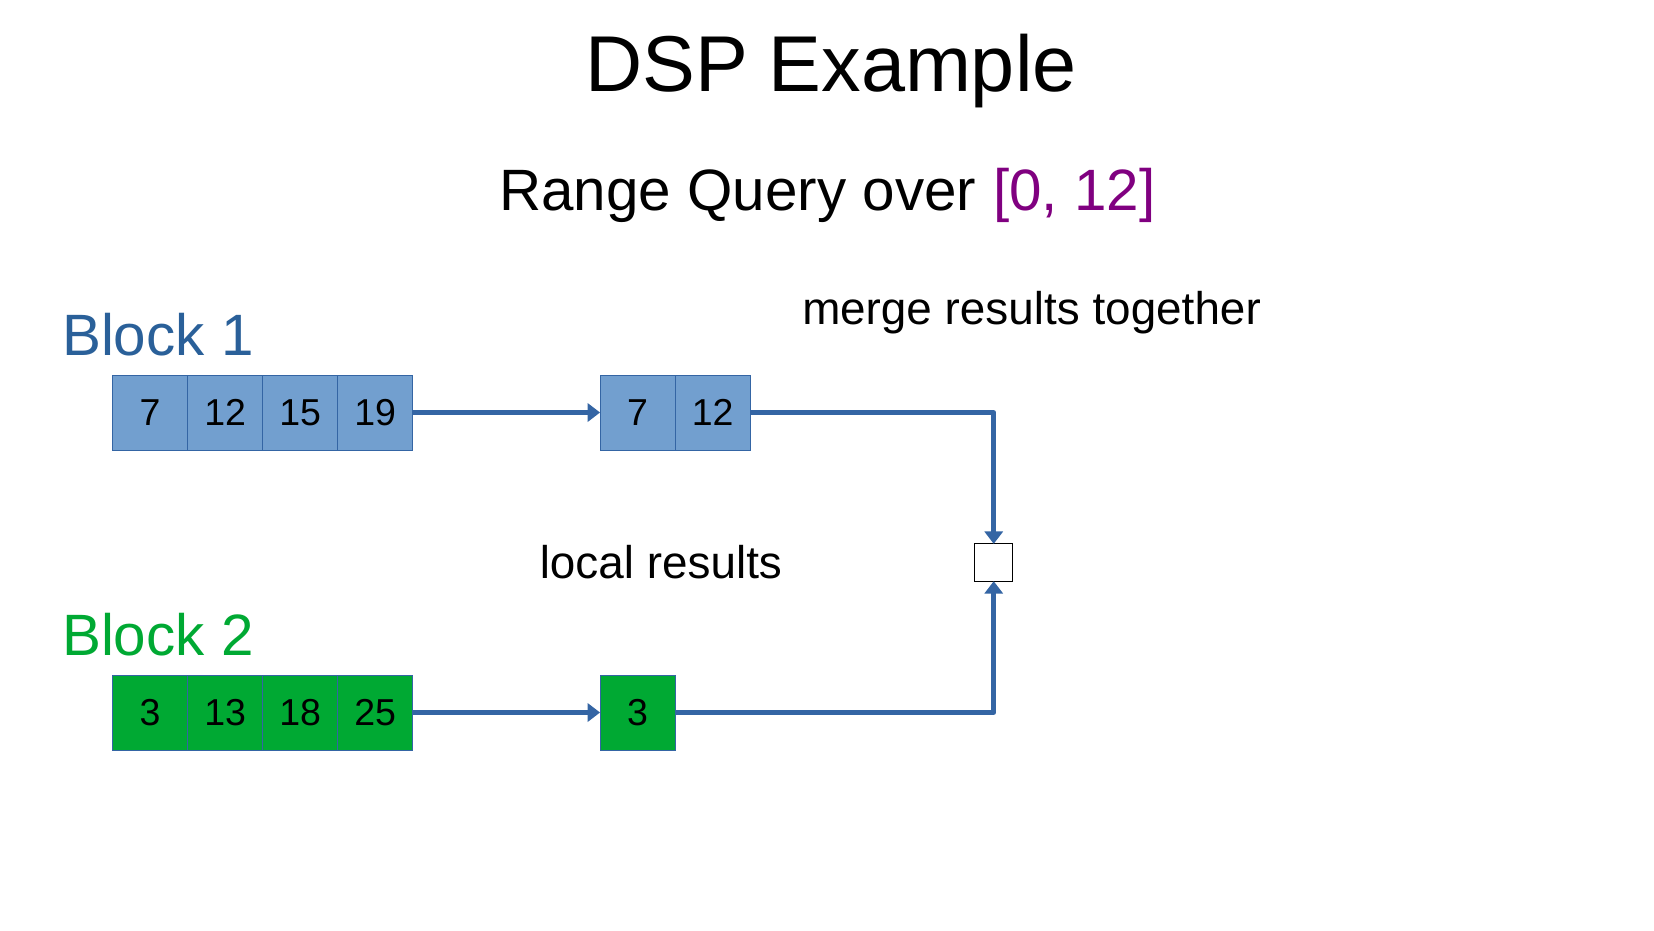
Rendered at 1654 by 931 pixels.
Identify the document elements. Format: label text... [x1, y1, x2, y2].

text_box 3 [600, 675, 676, 751]
text_box 12 [188, 376, 262, 451]
text_box [974, 543, 1013, 582]
text_box 12 [676, 375, 751, 451]
text_box 13 [187, 676, 263, 751]
text_box local results [525, 529, 797, 596]
text_box Block 1 [47, 295, 269, 376]
text_box 15 [262, 375, 338, 451]
text_box 25 [338, 675, 413, 751]
text_box merge results together [787, 276, 1276, 343]
title DSP Example [86, 0, 1576, 142]
text_box 3 [112, 676, 187, 751]
text_box Range Query over [0, 12] [484, 150, 1169, 263]
text_box 7 [600, 375, 676, 451]
text_box Block 2 [47, 595, 269, 676]
text_box 19 [338, 375, 413, 451]
text_box 18 [263, 675, 338, 751]
text_box 7 [112, 376, 188, 451]
